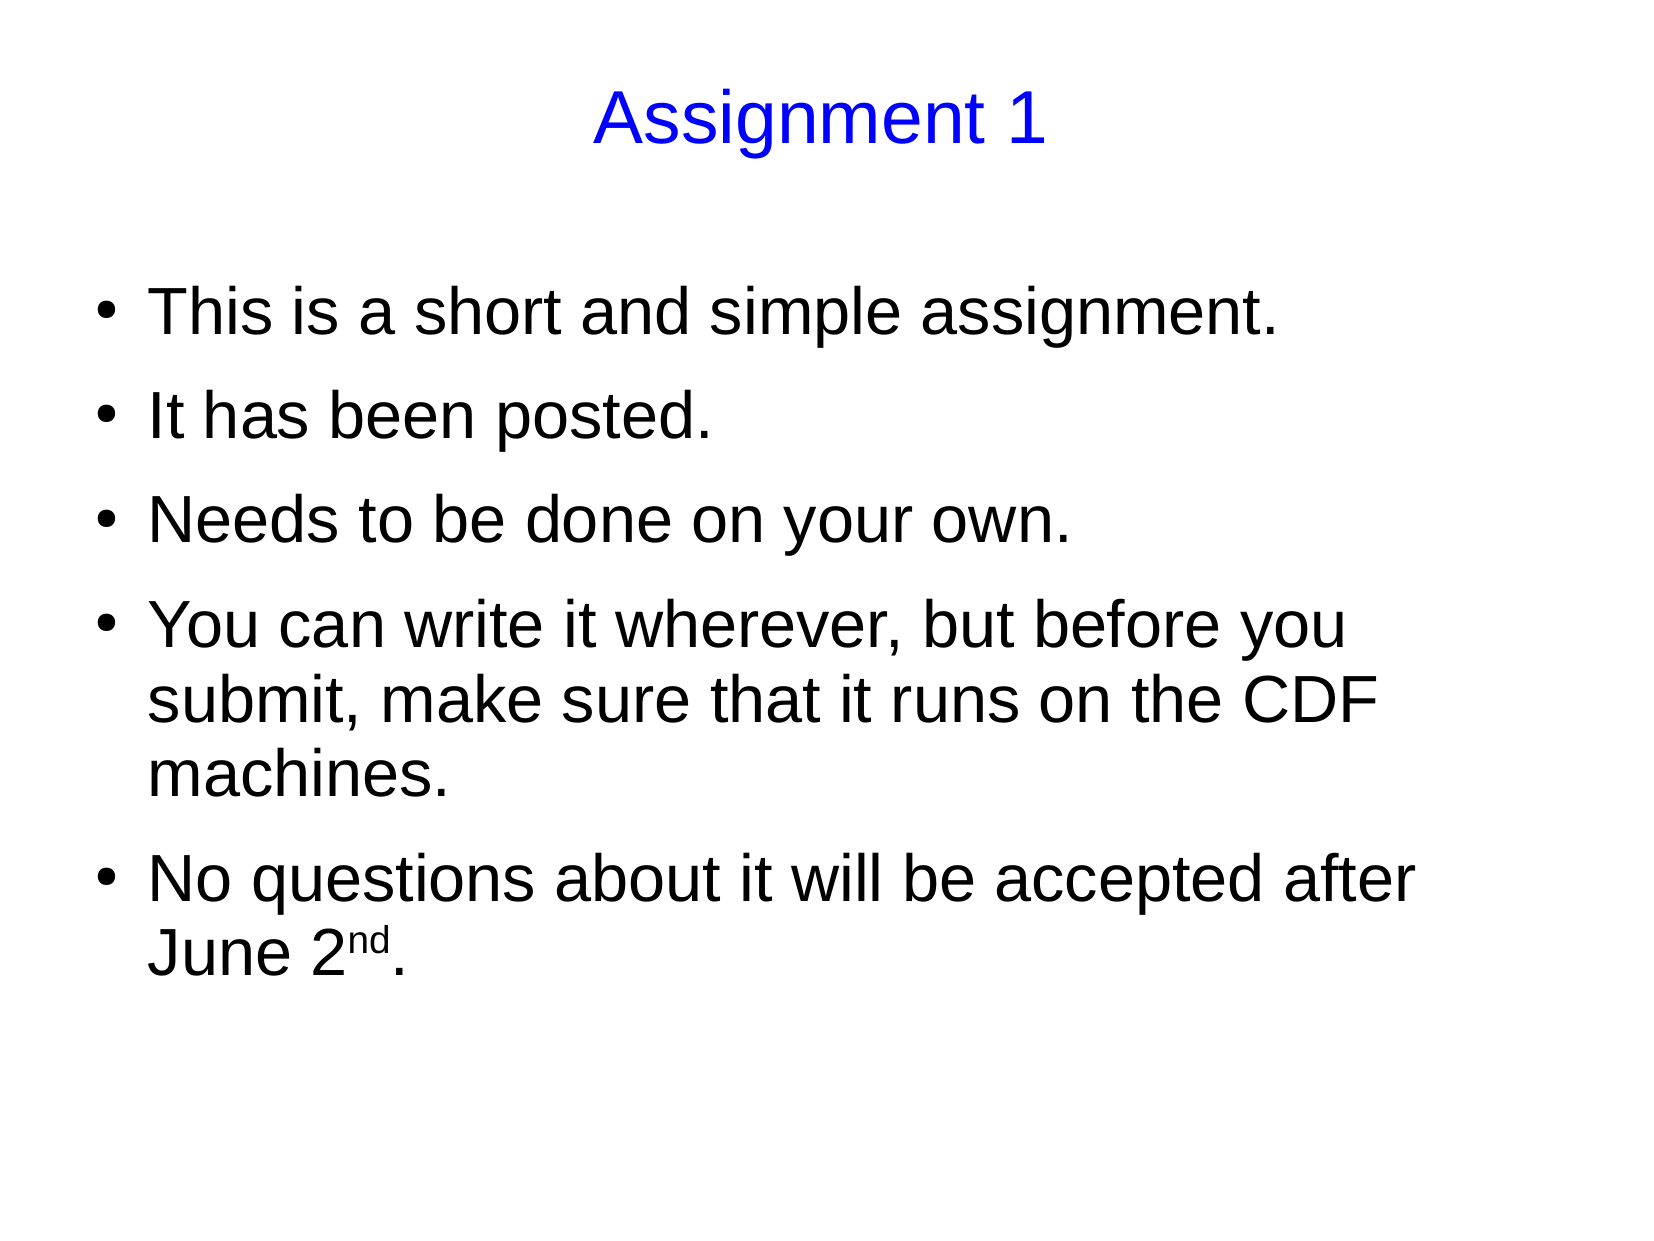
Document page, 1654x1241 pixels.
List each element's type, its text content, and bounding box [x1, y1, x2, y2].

list This is a short and simple assignment. It has been posted. Needs to be done on your own. You can write it wherever, but before you submit, make sure that it runs on the CDF machines. No questions about it will be accepted after June 2nd. [76, 274, 1565, 1093]
title Assignment 1 [76, 58, 1565, 178]
